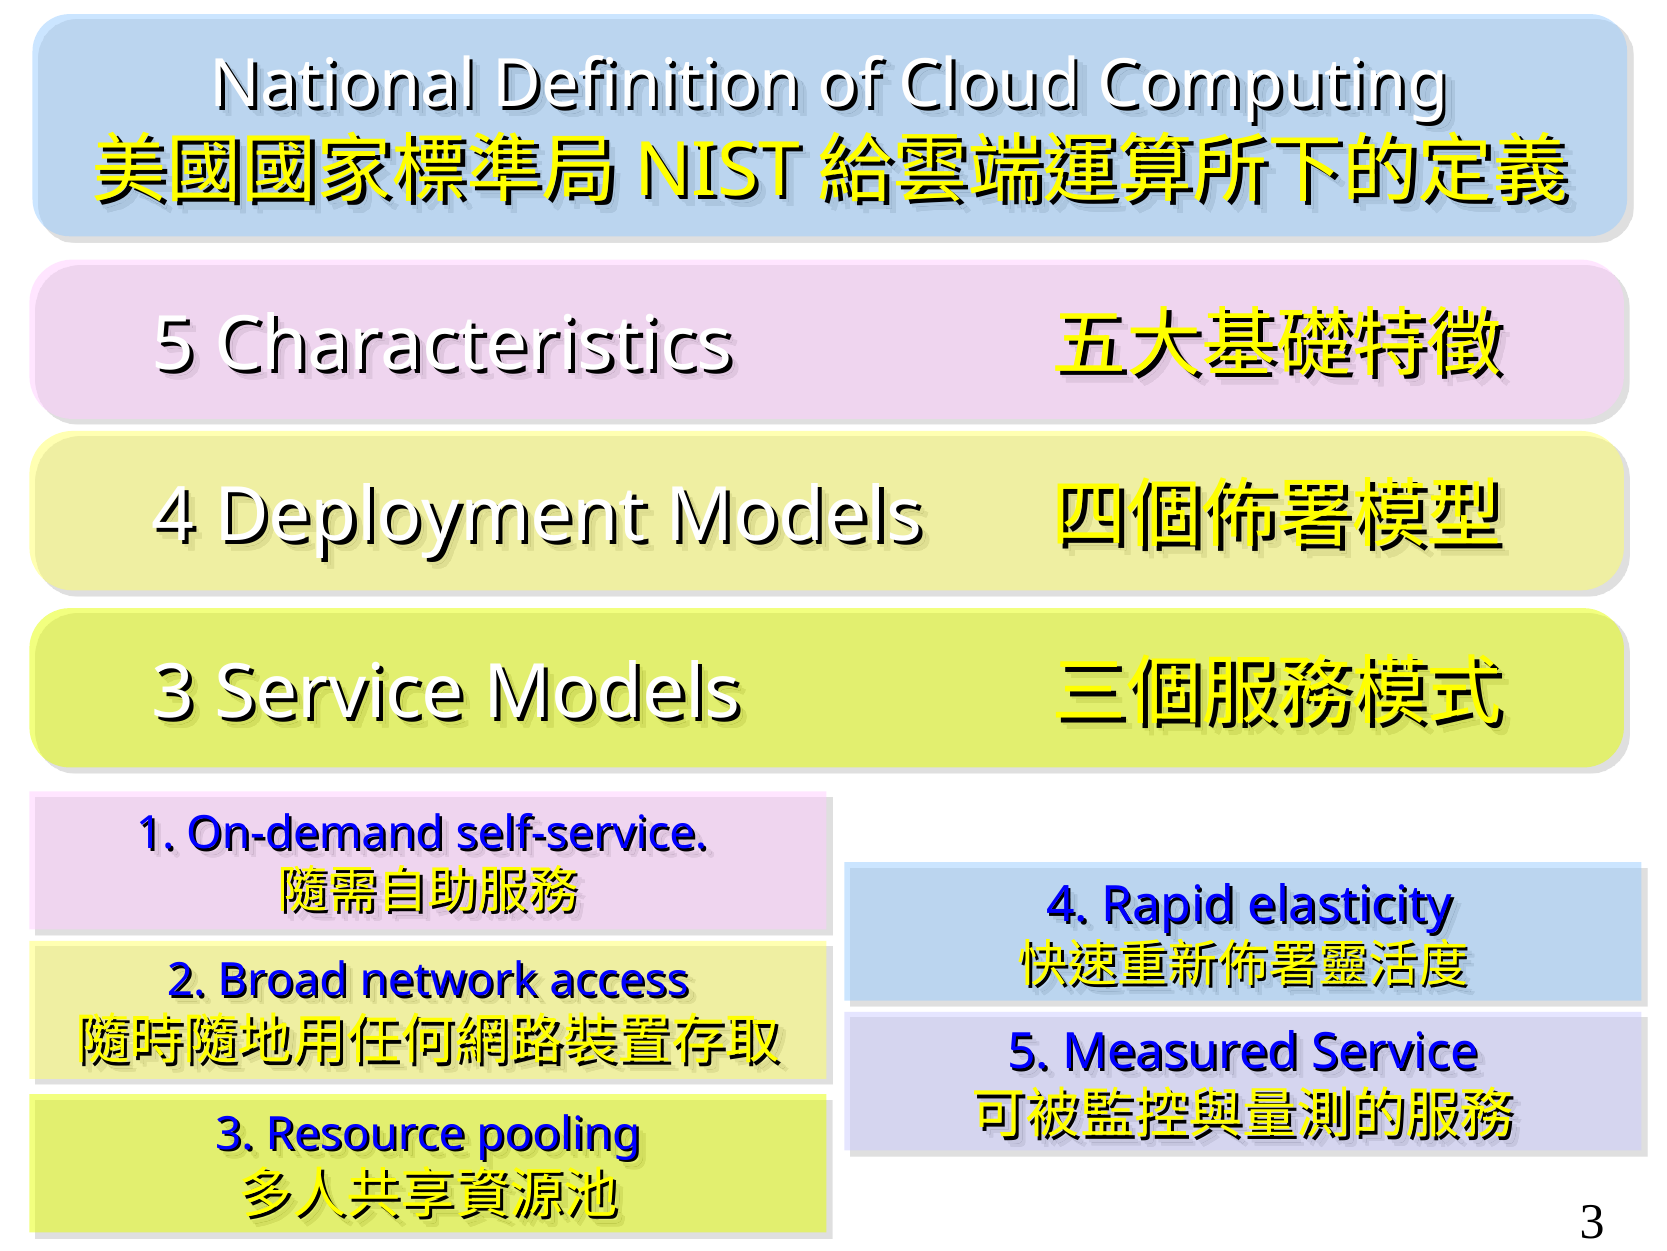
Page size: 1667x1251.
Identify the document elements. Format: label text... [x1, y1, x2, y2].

text_box 2. Broad network access 隨時隨地用任何網路裝置存取 [29, 940, 827, 1079]
text_box 4. Rapid elasticity 快速重新佈署靈活度 [844, 862, 1642, 1001]
text_box 3 Service Models 三個服務模式 [29, 608, 1624, 768]
text_box 4 Deployment Models 四個佈署模型 [29, 430, 1624, 591]
text_box National Definition of Cloud Computing 美國國家標準局NIST給雲端運算所下的定義 [32, 14, 1628, 237]
text_box 3. Resource pooling 多人共享資源池 [29, 1094, 827, 1233]
text_box 5 Characteristics 五大基礎特徵 [29, 259, 1624, 419]
text_box 1. On-demand self-service. 隨需自助服務 [29, 791, 827, 930]
text_box 5. Measured Service 可被監控與量測的服務 [844, 1011, 1642, 1151]
